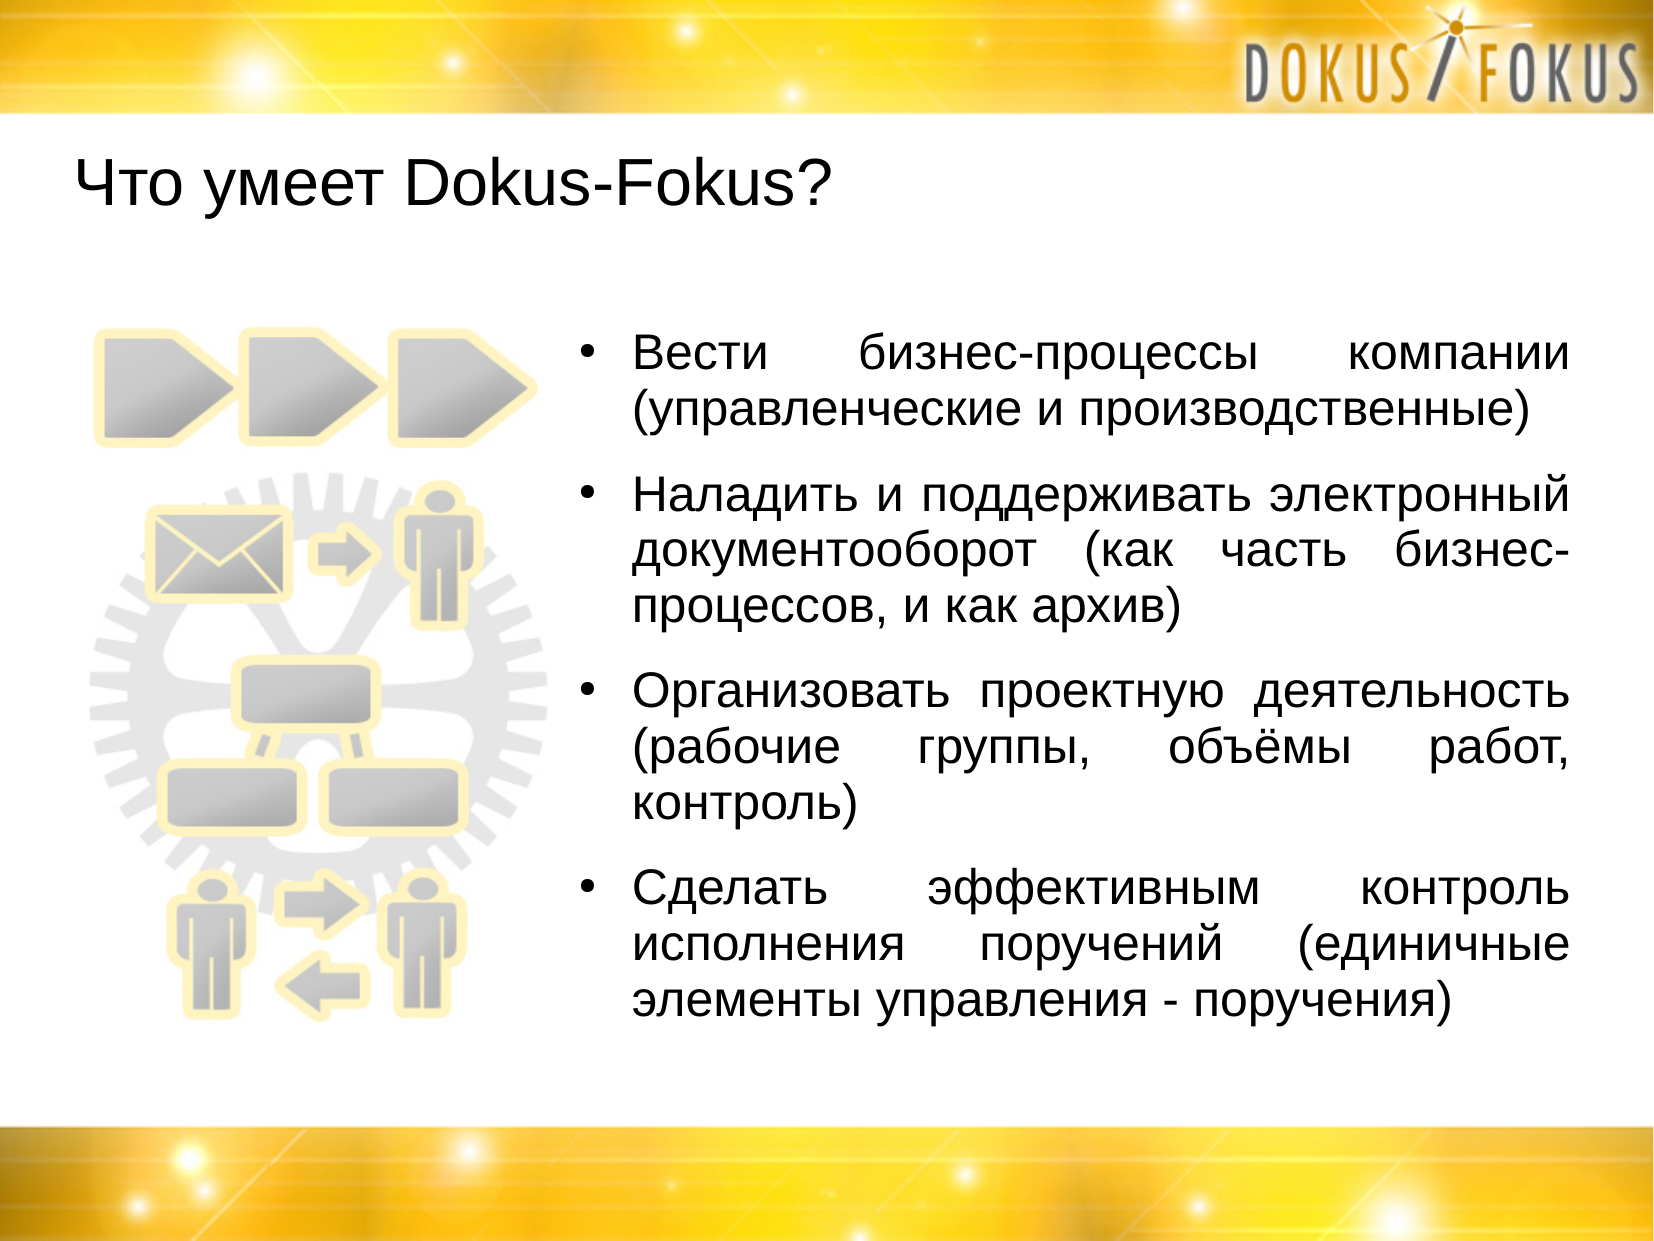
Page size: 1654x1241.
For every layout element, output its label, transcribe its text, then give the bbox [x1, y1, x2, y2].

picture [0, 0, 1654, 1241]
text_box Что умеет Dokus-Fokus? [59, 137, 1004, 266]
list Вести бизнес-процессы компании (управленческие и производственные) Наладить и поддерживать электронный документооборот (как часть бизнес-процессов, и как архив) Организовать проектную деятельность (рабочие группы, объёмы работ, контроль) Сделать эффективным контроль исполнения поручений (единичные элементы управления - поручения) [561, 324, 1571, 1027]
